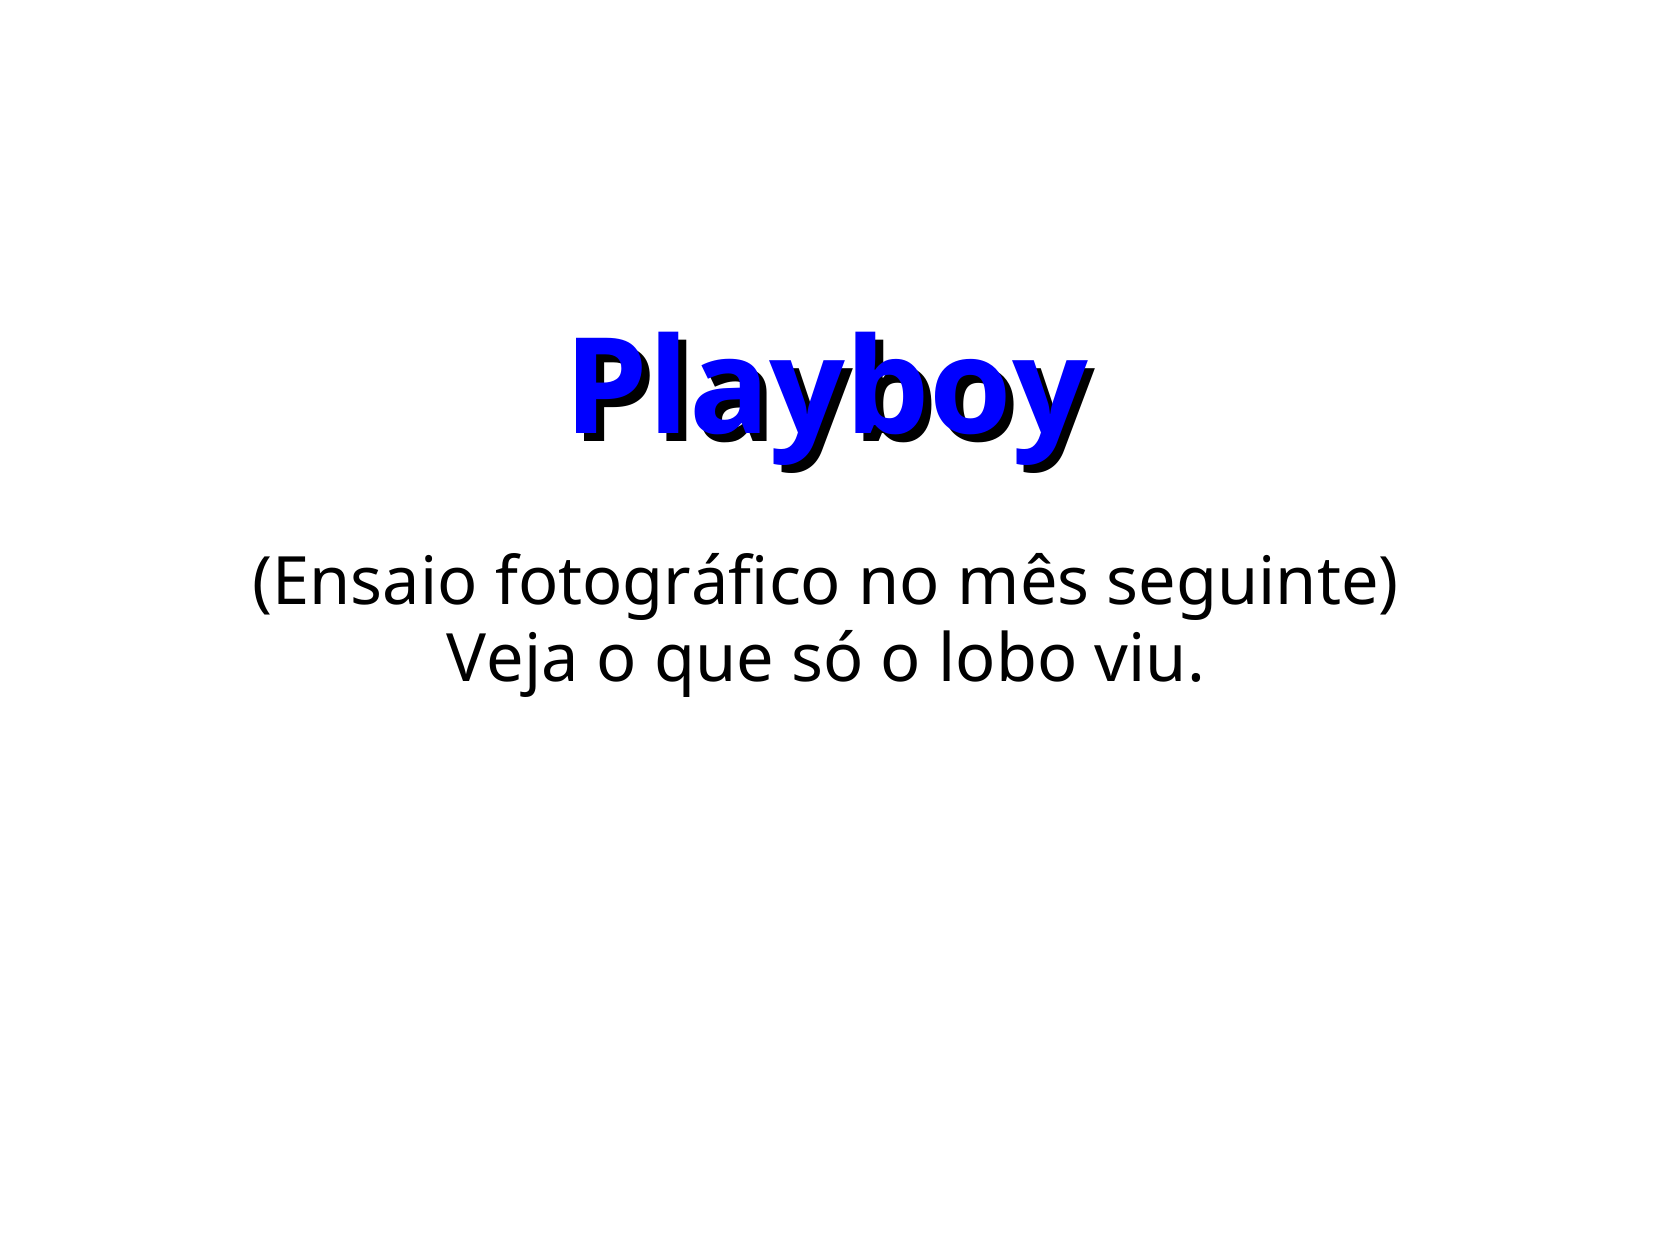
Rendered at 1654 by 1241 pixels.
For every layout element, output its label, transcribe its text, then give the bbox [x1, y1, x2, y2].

text_box Playboy (Ensaio fotográfico no mês seguinte) Veja o que só o lobo viu. [82, 56, 1571, 1102]
